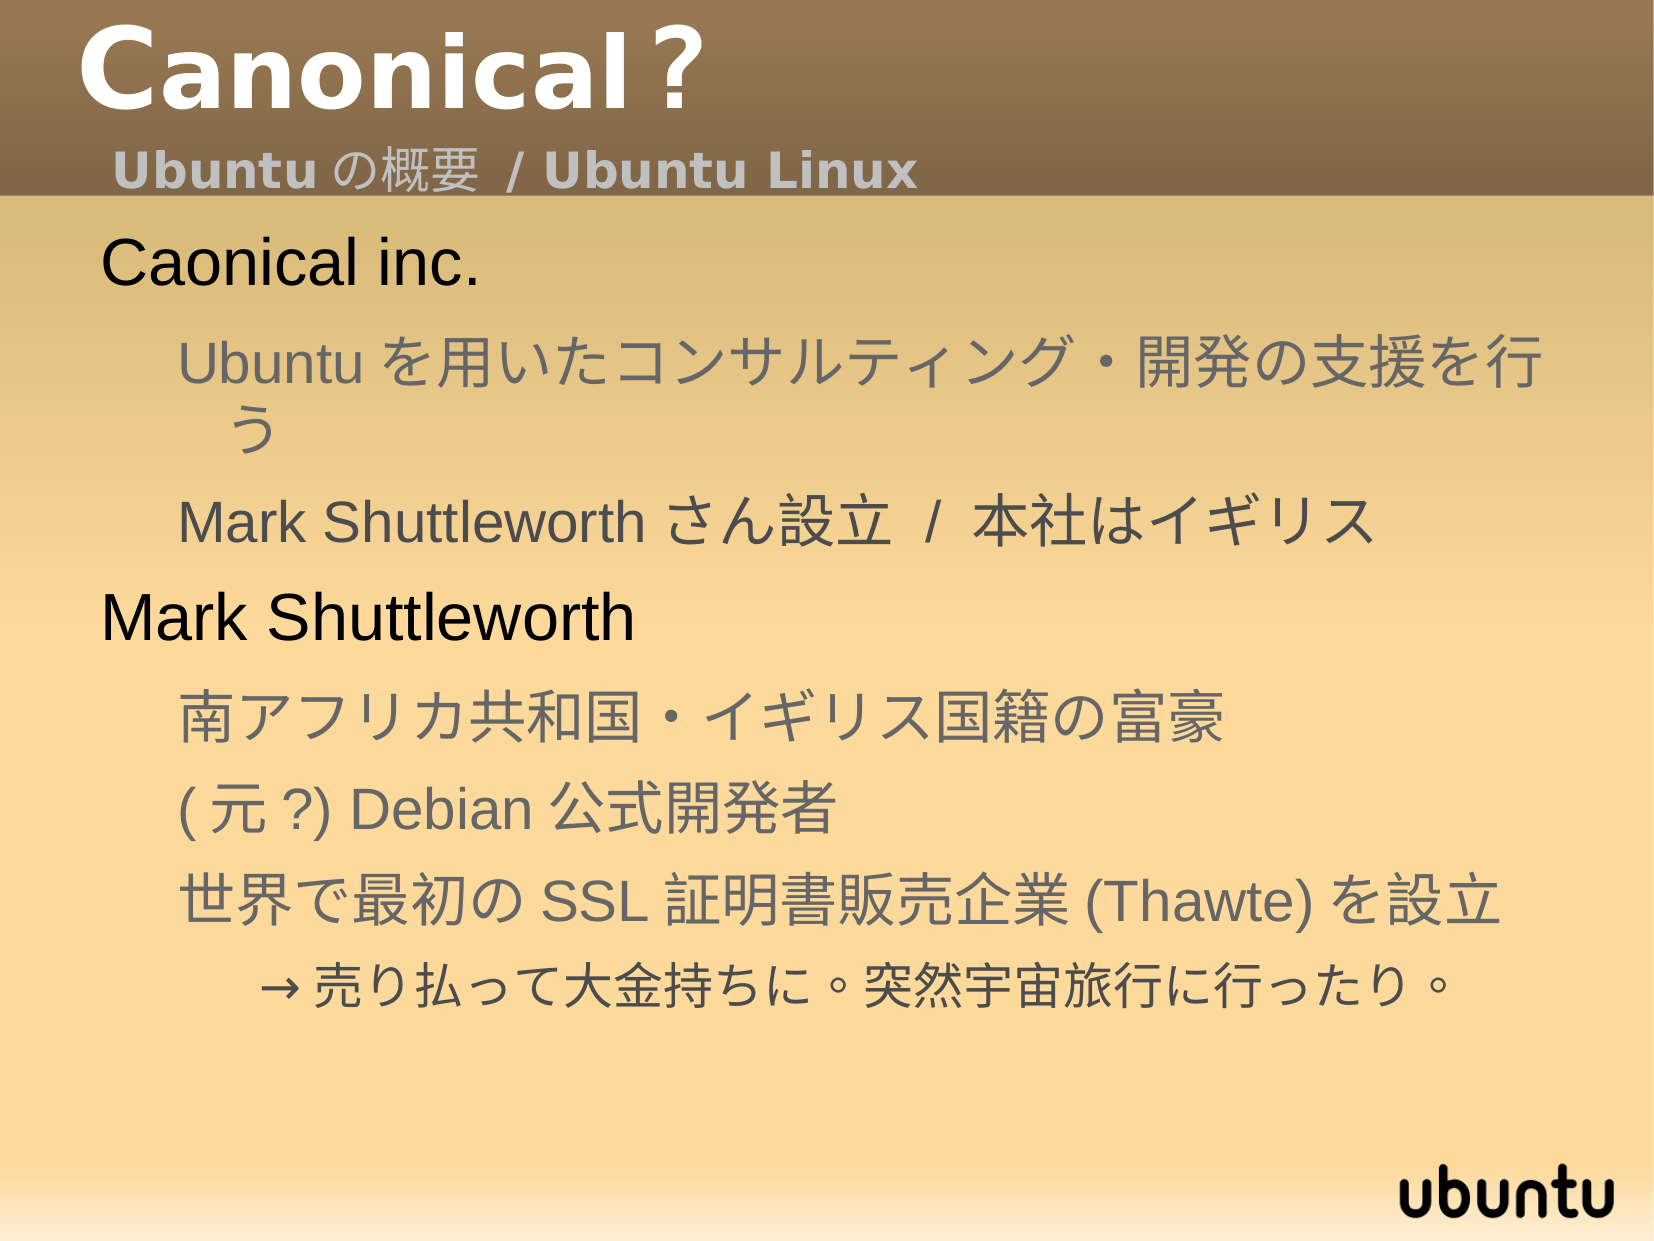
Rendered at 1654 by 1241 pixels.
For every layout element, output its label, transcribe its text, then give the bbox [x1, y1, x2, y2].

title Canonical ? Ubuntuの概要 / Ubuntu Linux [76, 7, 1565, 200]
list Caonical inc. Ubuntuを用いたコンサルティング・開発の支援を行う Mark Shuttleworthさん設立 / 本社はイギリス Mark Shuttleworth 南アフリカ共和国・イギリス国籍の富豪 (元?) Debian公式開発者 世界で最初のSSL証明書販売企業(Thawte)を設立 →売り払って大金持ちに。突然宇宙旅行に行ったり。 [82, 225, 1571, 1029]
picture [0, 0, 1654, 1241]
